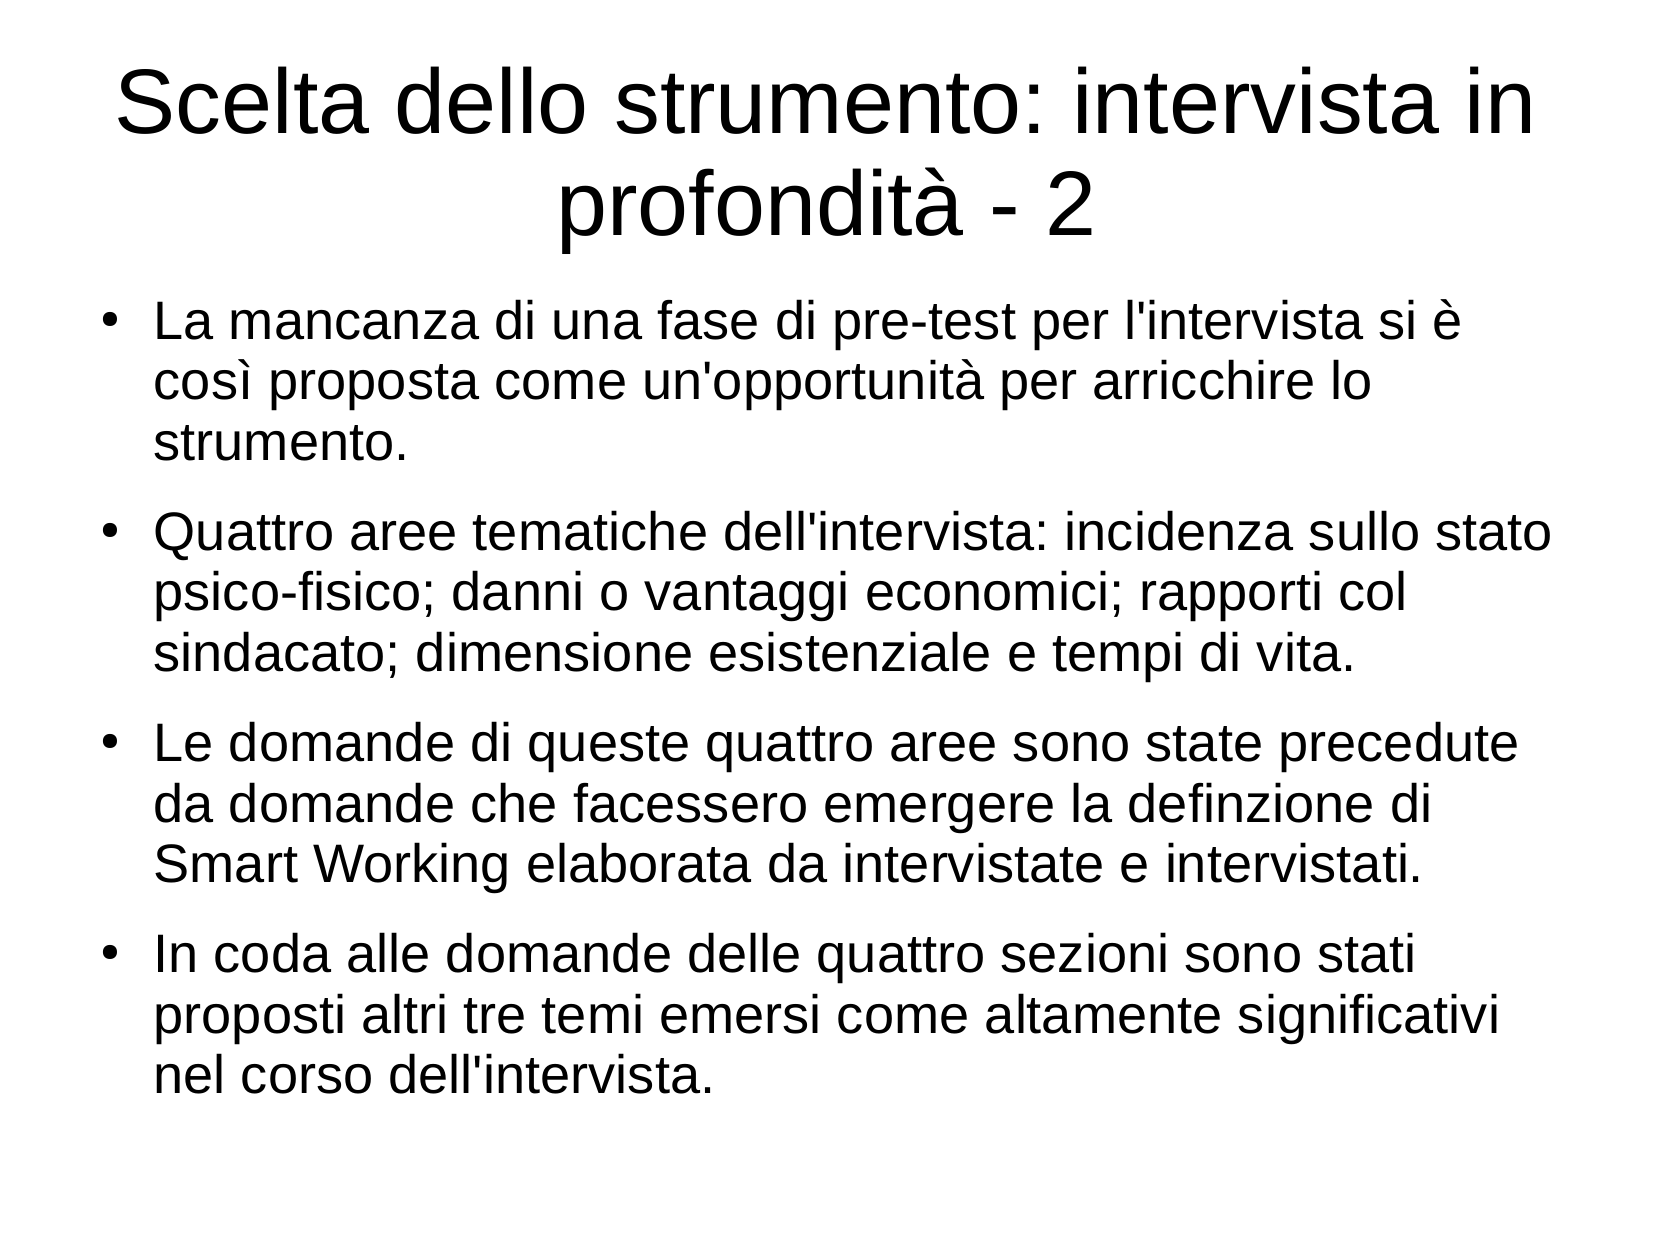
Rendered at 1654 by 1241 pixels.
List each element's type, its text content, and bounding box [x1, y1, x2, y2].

list La mancanza di una fase di pre-test per l'intervista si è così proposta come un'opportunità per arricchire lo strumento. Quattro aree tematiche dell'intervista: incidenza sullo stato psico-fisico; danni o vantaggi economici; rapporti col sindacato; dimensione esistenziale e tempi di vita. Le domande di queste quattro aree sono state precedute da domande che facessero emergere la definzione di Smart Working elaborata da intervistate e intervistati. In coda alle domande delle quattro sezioni sono stati proposti altri tre temi emersi come altamente significativi nel corso dell'intervista. [82, 290, 1571, 1109]
title Scelta dello strumento: intervista in profondità - 2 [82, 49, 1571, 257]
